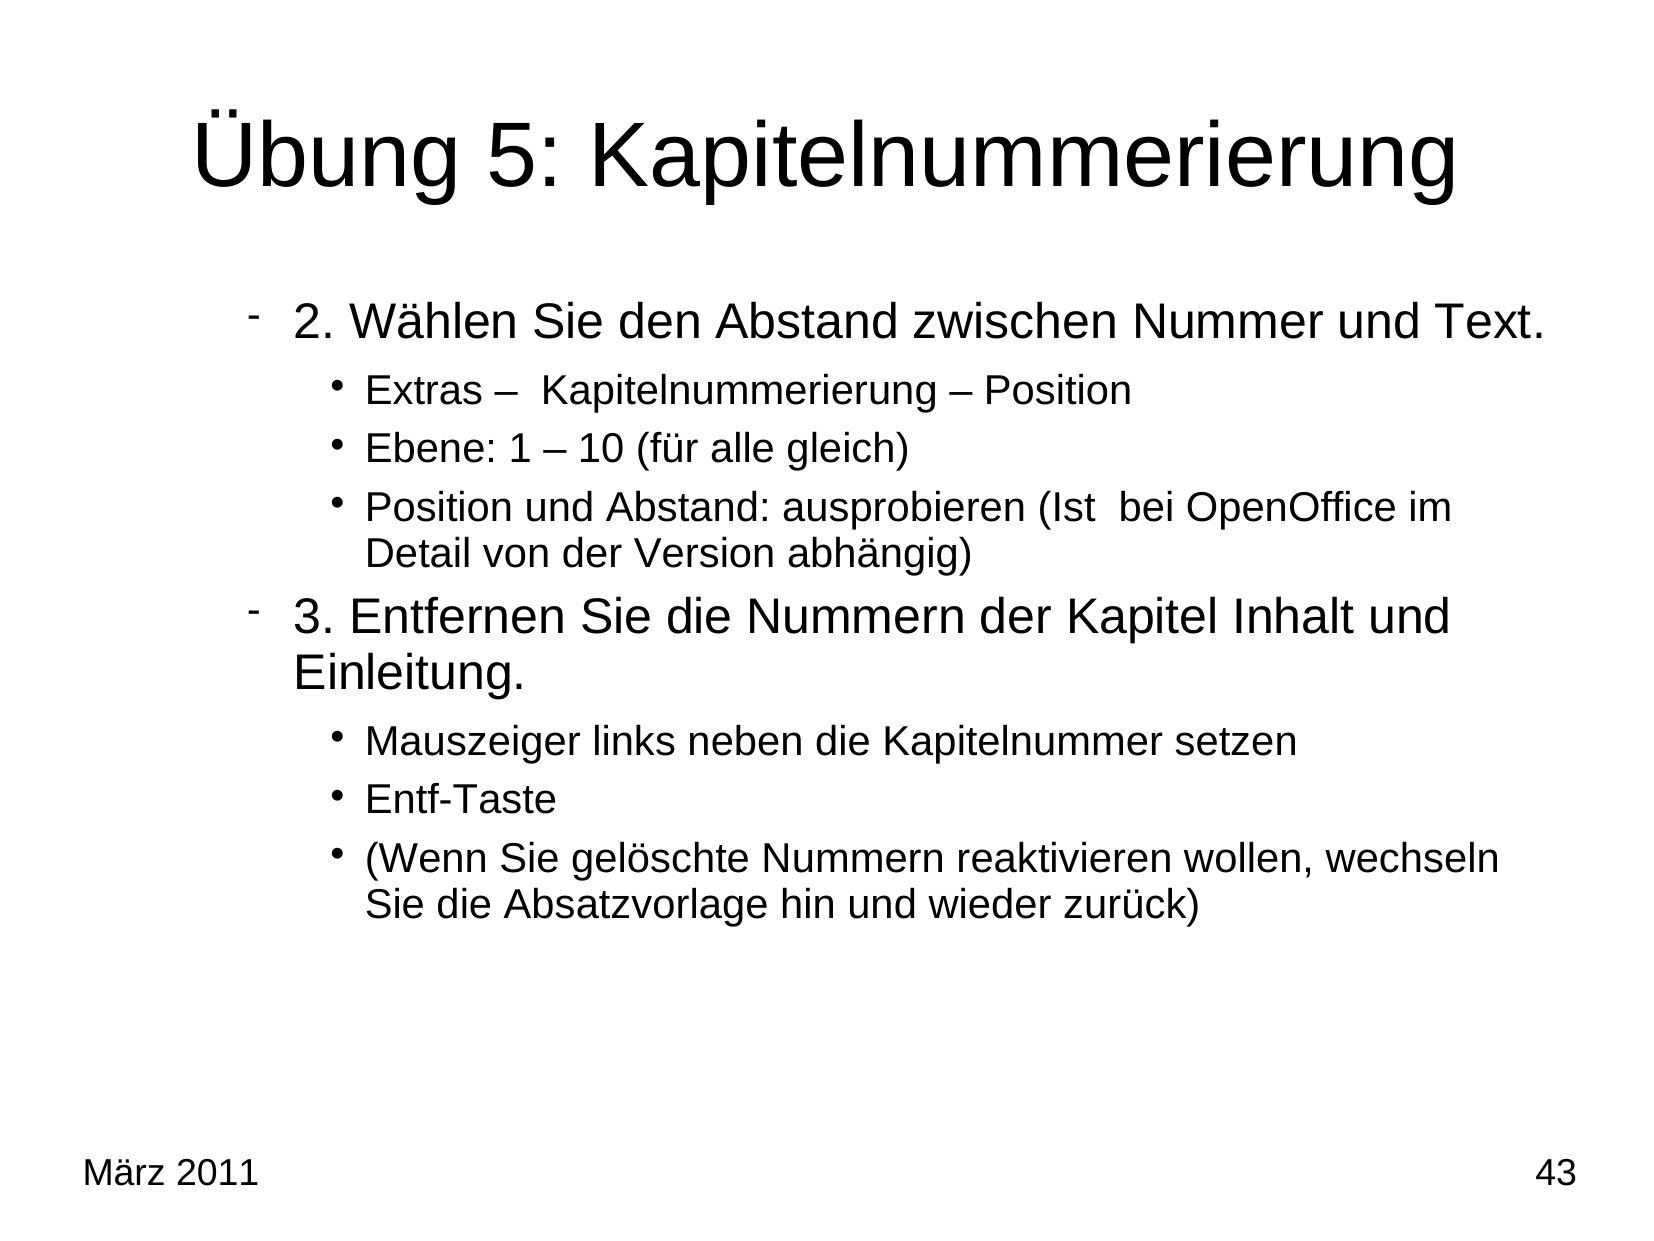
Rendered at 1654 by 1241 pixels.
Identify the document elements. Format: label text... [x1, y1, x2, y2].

title Übung 5: Kapitelnummerierung [82, 56, 1571, 249]
list 2. Wählen Sie den Abstand zwischen Nummer und Text. Extras – Kapitelnummerierung – Position Ebene: 1 – 10 (für alle gleich) Position und Abstand: ausprobieren (Ist bei OpenOffice im Detail von der Version abhängig) 3. Entfernen Sie die Nummern der Kapitel Inhalt und Einleitung. Mauszeiger links neben die Kapitelnummer setzen Entf-Taste (Wenn Sie gelöschte Nummern reaktivieren wollen, wechseln Sie die Absatzvorlage hin und wieder zurück) [82, 290, 1571, 1109]
